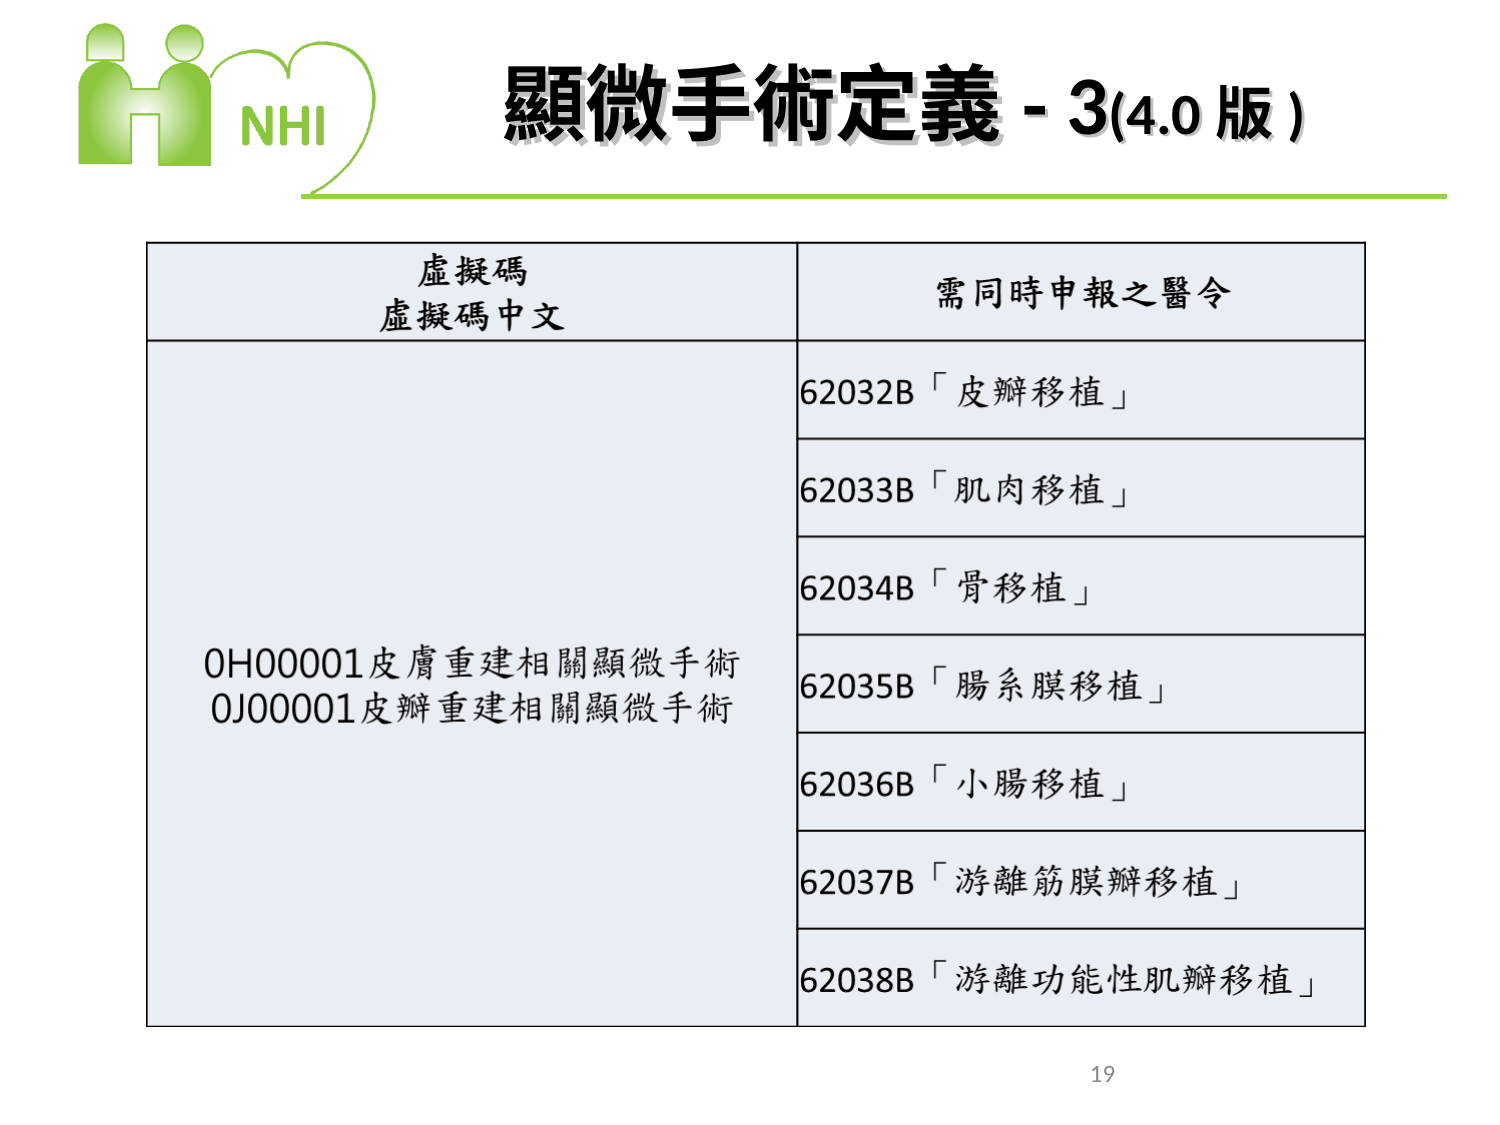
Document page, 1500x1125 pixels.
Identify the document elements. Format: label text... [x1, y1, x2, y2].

text_box 顯微手術定義- 3(4.0版) [383, 7, 1426, 195]
picture [146, 236, 1366, 1027]
text_box 19 [1074, 1042, 1426, 1103]
